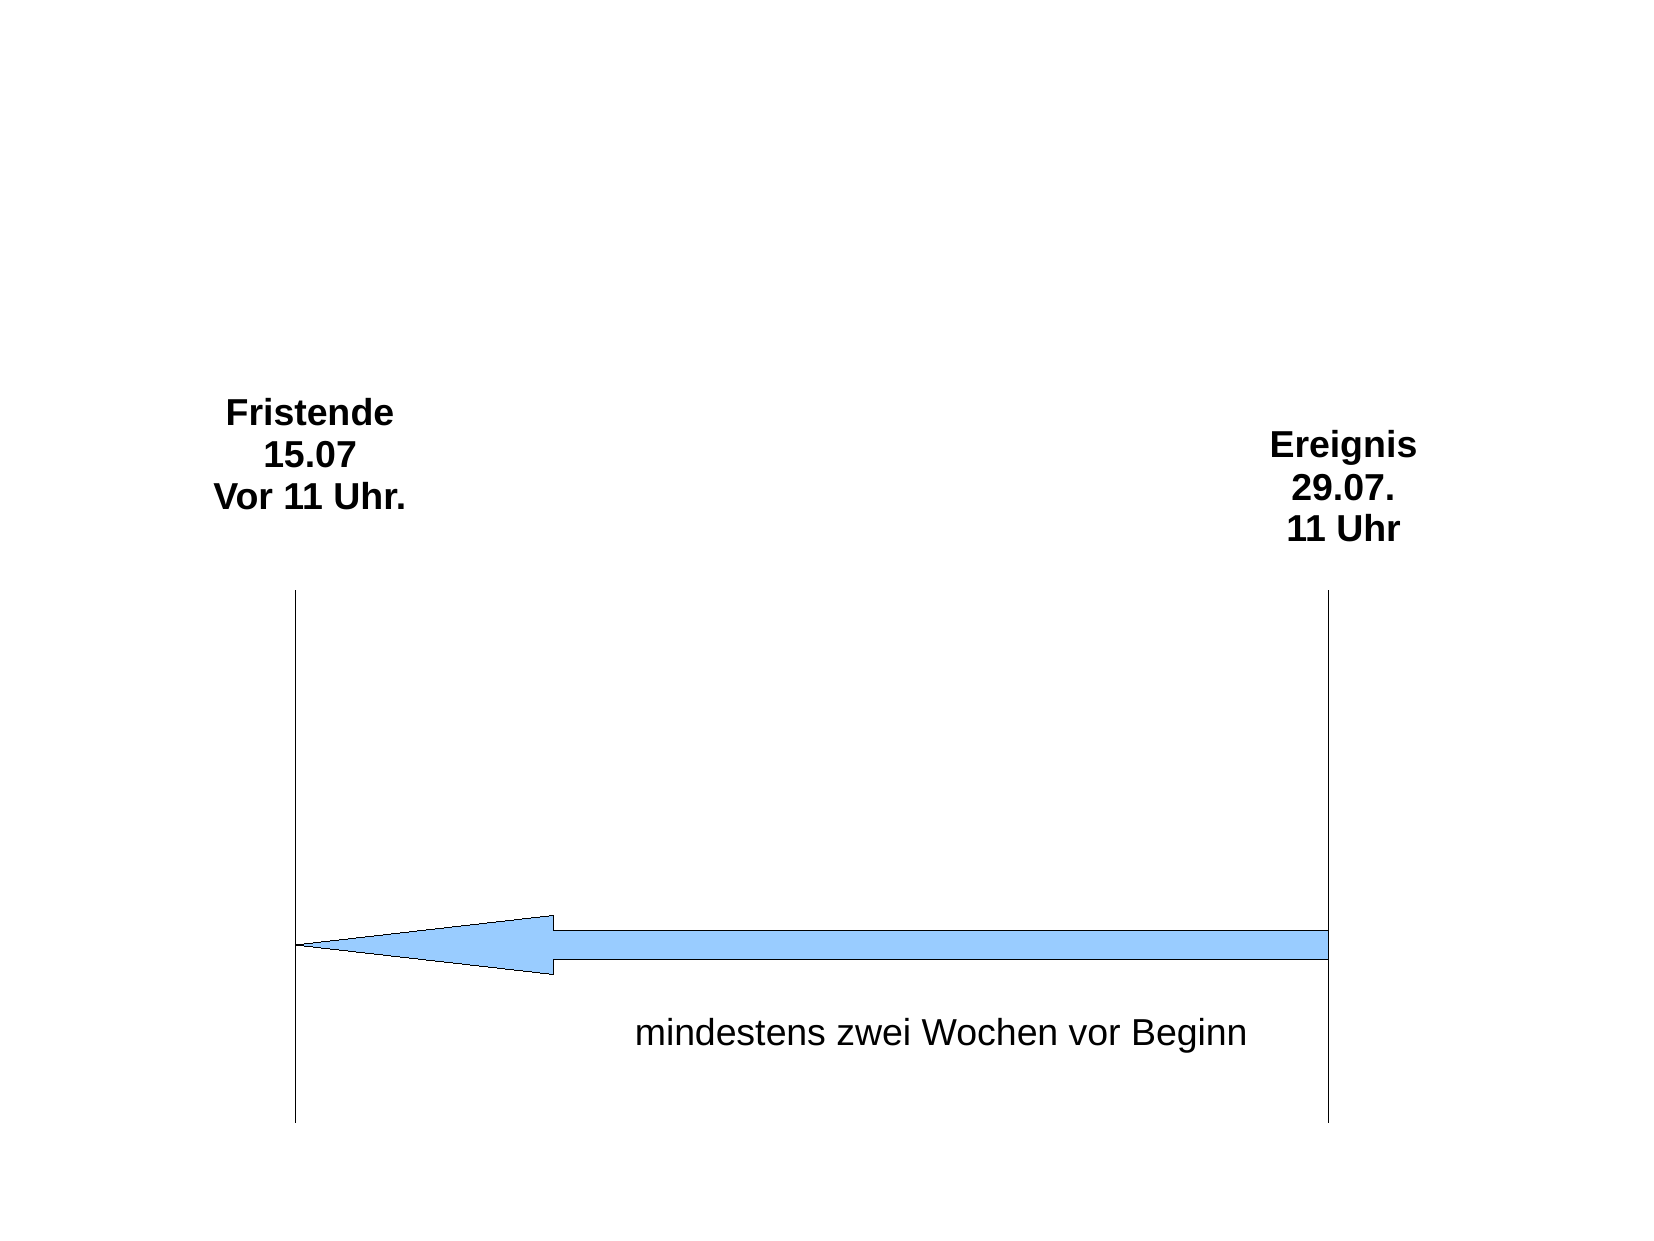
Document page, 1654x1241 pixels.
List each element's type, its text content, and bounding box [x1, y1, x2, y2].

text_box mindestens zwei Wochen vor Beginn [620, 1003, 1270, 1061]
text_box [296, 915, 1328, 975]
text_box Ereignis 29.07. 11 Uhr [1240, 416, 1447, 562]
text_box Fristende 15.07 Vor 11 Uhr. [177, 383, 443, 549]
